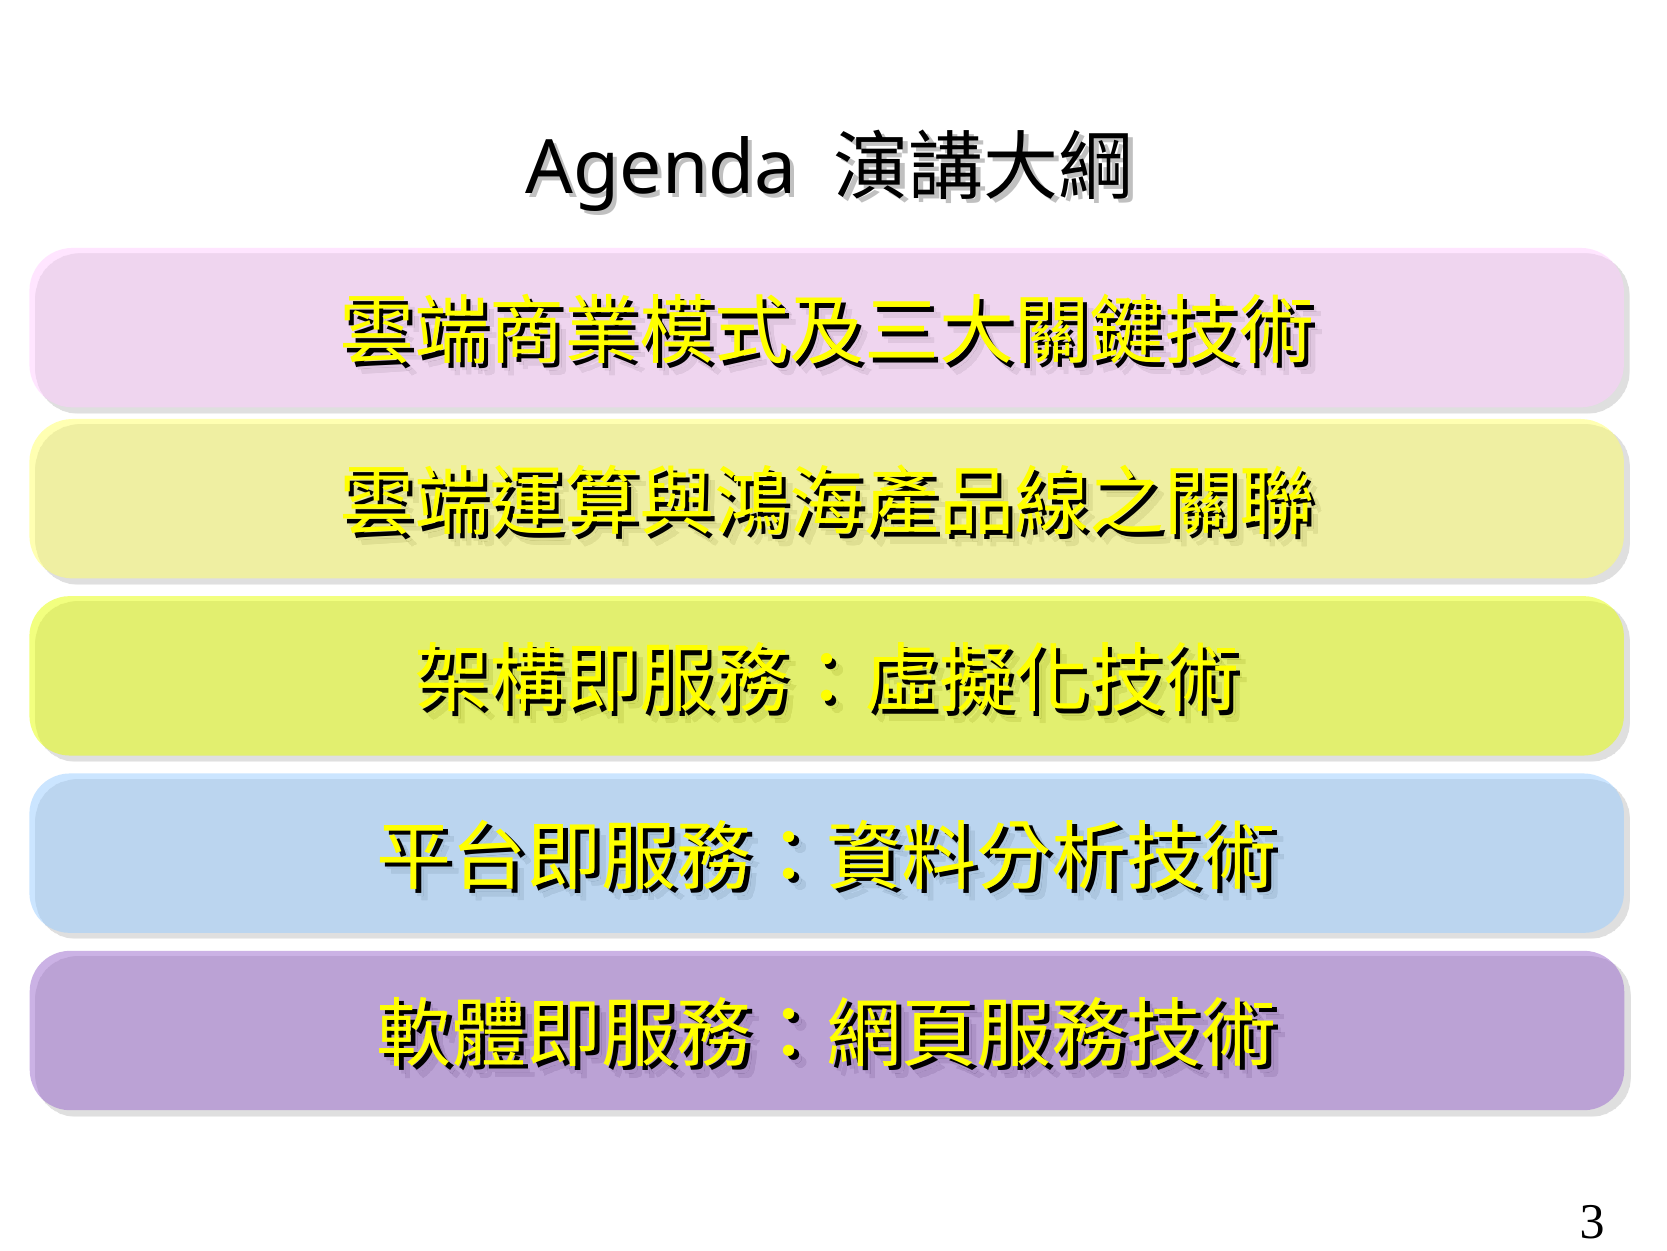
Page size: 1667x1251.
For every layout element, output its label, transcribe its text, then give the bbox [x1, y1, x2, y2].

text_box 雲端商業模式及三大關鍵技術 [29, 247, 1624, 408]
text_box 平台即服務：資料分析技術 [29, 773, 1624, 933]
text_box 雲端運算與鴻海產品線之關聯 [29, 418, 1624, 579]
text_box 架構即服務：虛擬化技術 [29, 596, 1624, 756]
text_box 軟體即服務：網頁服務技術 [29, 950, 1625, 1111]
text_box Agenda 演講大綱 [32, 96, 1628, 231]
